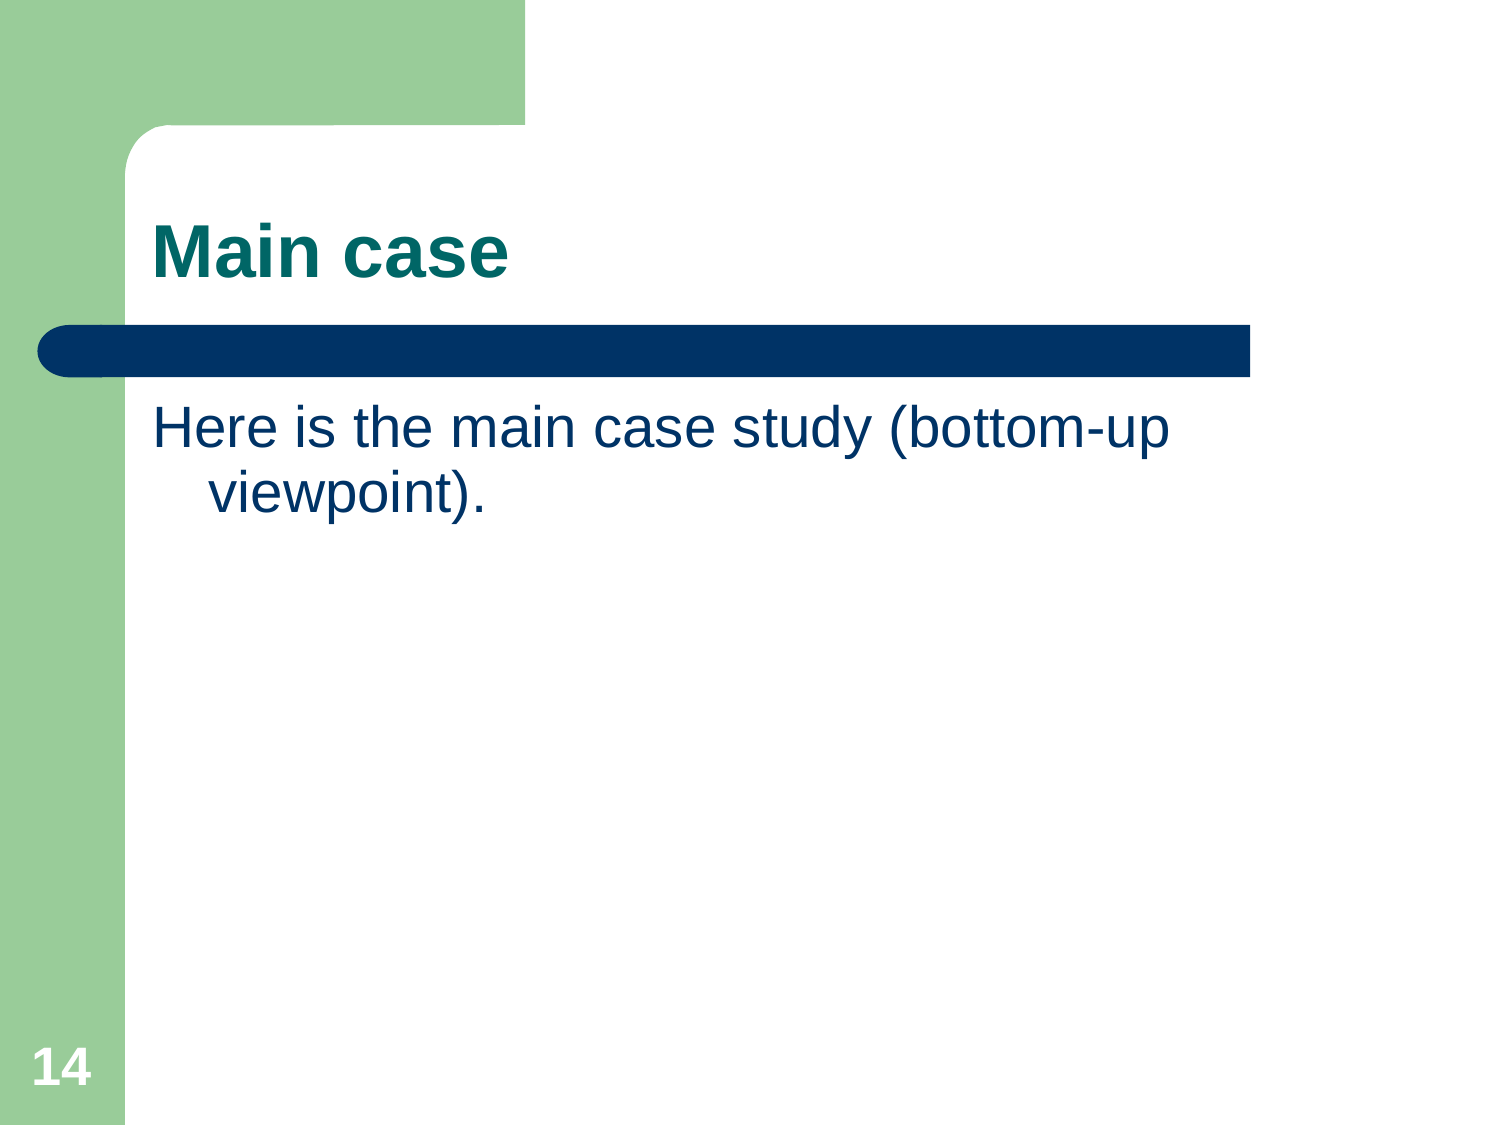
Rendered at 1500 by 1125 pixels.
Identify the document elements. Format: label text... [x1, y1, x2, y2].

title Main case [136, 136, 1414, 301]
list Here is the main case study (bottom-up viewpoint). [137, 387, 1400, 999]
